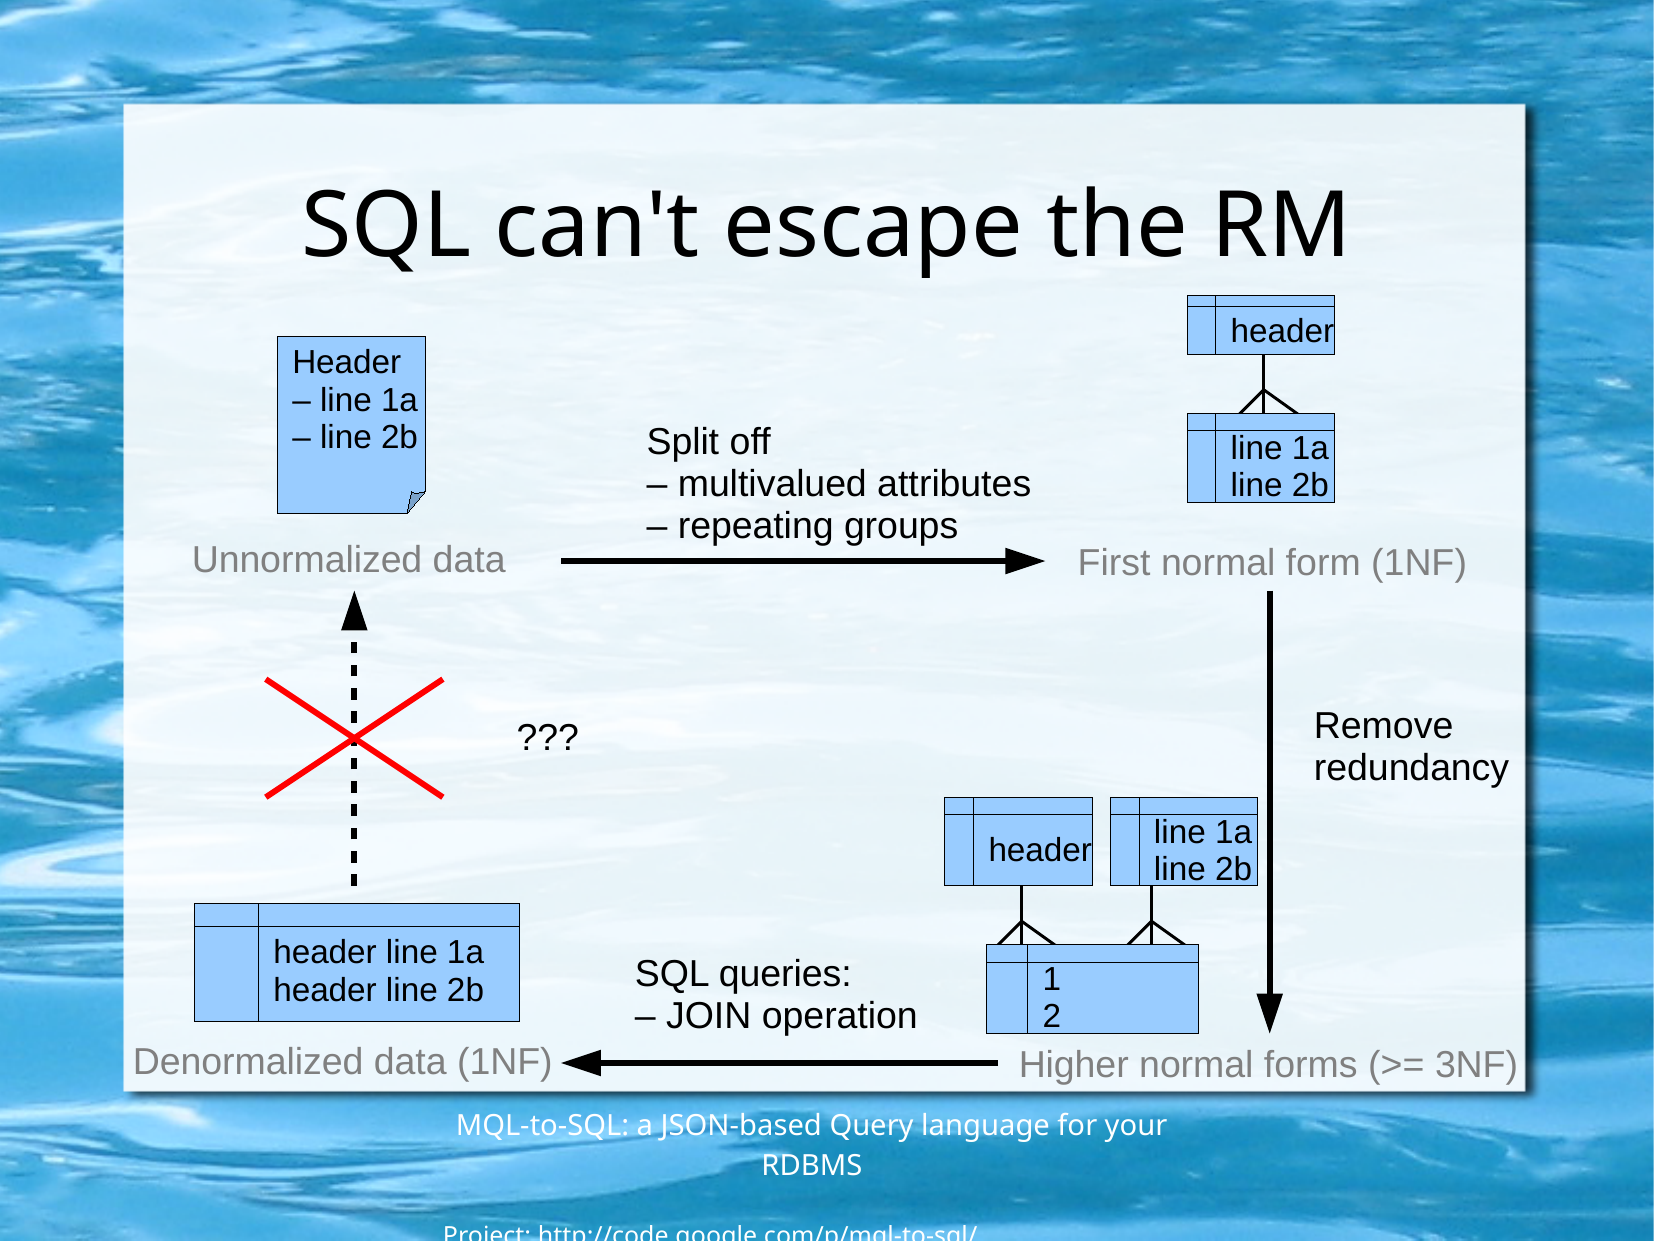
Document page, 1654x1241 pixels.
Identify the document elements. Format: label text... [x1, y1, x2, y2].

picture [950, 1232, 957, 1241]
text_box ??? [501, 708, 597, 766]
picture [643, 1232, 650, 1241]
picture [0, 0, 1654, 1241]
text_box header [1187, 295, 1335, 355]
picture [876, 1232, 883, 1241]
picture [679, 1232, 686, 1241]
text_box line 1a line 2b [1187, 413, 1335, 503]
text_box Unnormalized data [177, 531, 532, 589]
picture [827, 1232, 835, 1241]
picture [861, 1232, 867, 1241]
picture [914, 1232, 921, 1241]
text_box Header – line 1a – line 2b [277, 336, 426, 514]
text_box line 1a line 2b [1110, 797, 1258, 886]
picture [575, 1232, 583, 1241]
text_box SQL queries: – JOIN operation [620, 944, 945, 1044]
text_box 1 2 [986, 944, 1199, 1034]
text_box Higher normal forms (>= 3NF) [1003, 1035, 1536, 1093]
title SQL can't escape the RM [147, 118, 1506, 325]
text_box header line 1a header line 2b [194, 903, 520, 1022]
text_box Split off – multivalued attributes – repeating groups [631, 413, 1075, 562]
picture [541, 1232, 548, 1241]
text_box header [944, 797, 1093, 886]
picture [725, 1232, 732, 1241]
picture [780, 1232, 787, 1241]
picture [852, 1232, 859, 1241]
picture [710, 1232, 717, 1241]
picture [471, 1232, 478, 1241]
picture [694, 1232, 701, 1241]
picture [804, 1232, 810, 1241]
text_box Remove redundancy [1299, 696, 1536, 796]
text_box First normal form (1NF) [1062, 533, 1506, 591]
picture [628, 1232, 635, 1241]
picture [447, 1228, 454, 1235]
picture [795, 1232, 802, 1241]
text_box Denormalized data (1NF) [118, 1033, 591, 1091]
